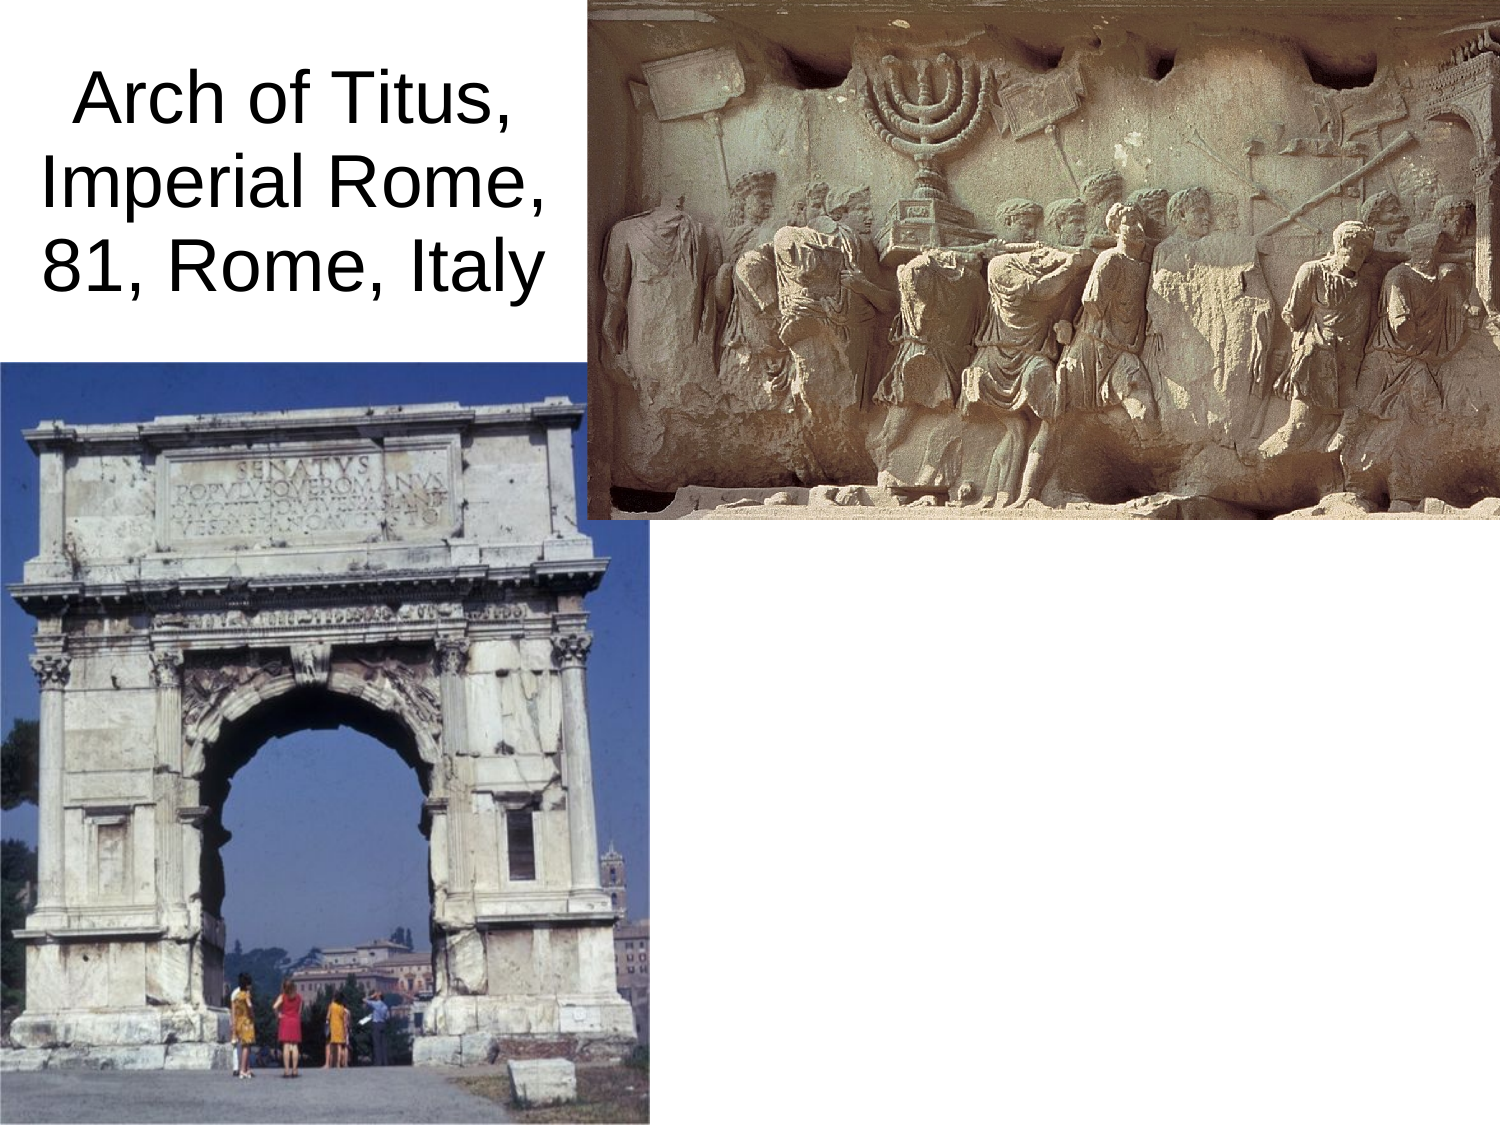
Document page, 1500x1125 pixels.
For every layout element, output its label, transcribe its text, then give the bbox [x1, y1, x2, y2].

picture [0, 0, 1500, 1125]
title Arch of Titus, Imperial Rome, 81, Rome, Italy [0, 0, 587, 362]
